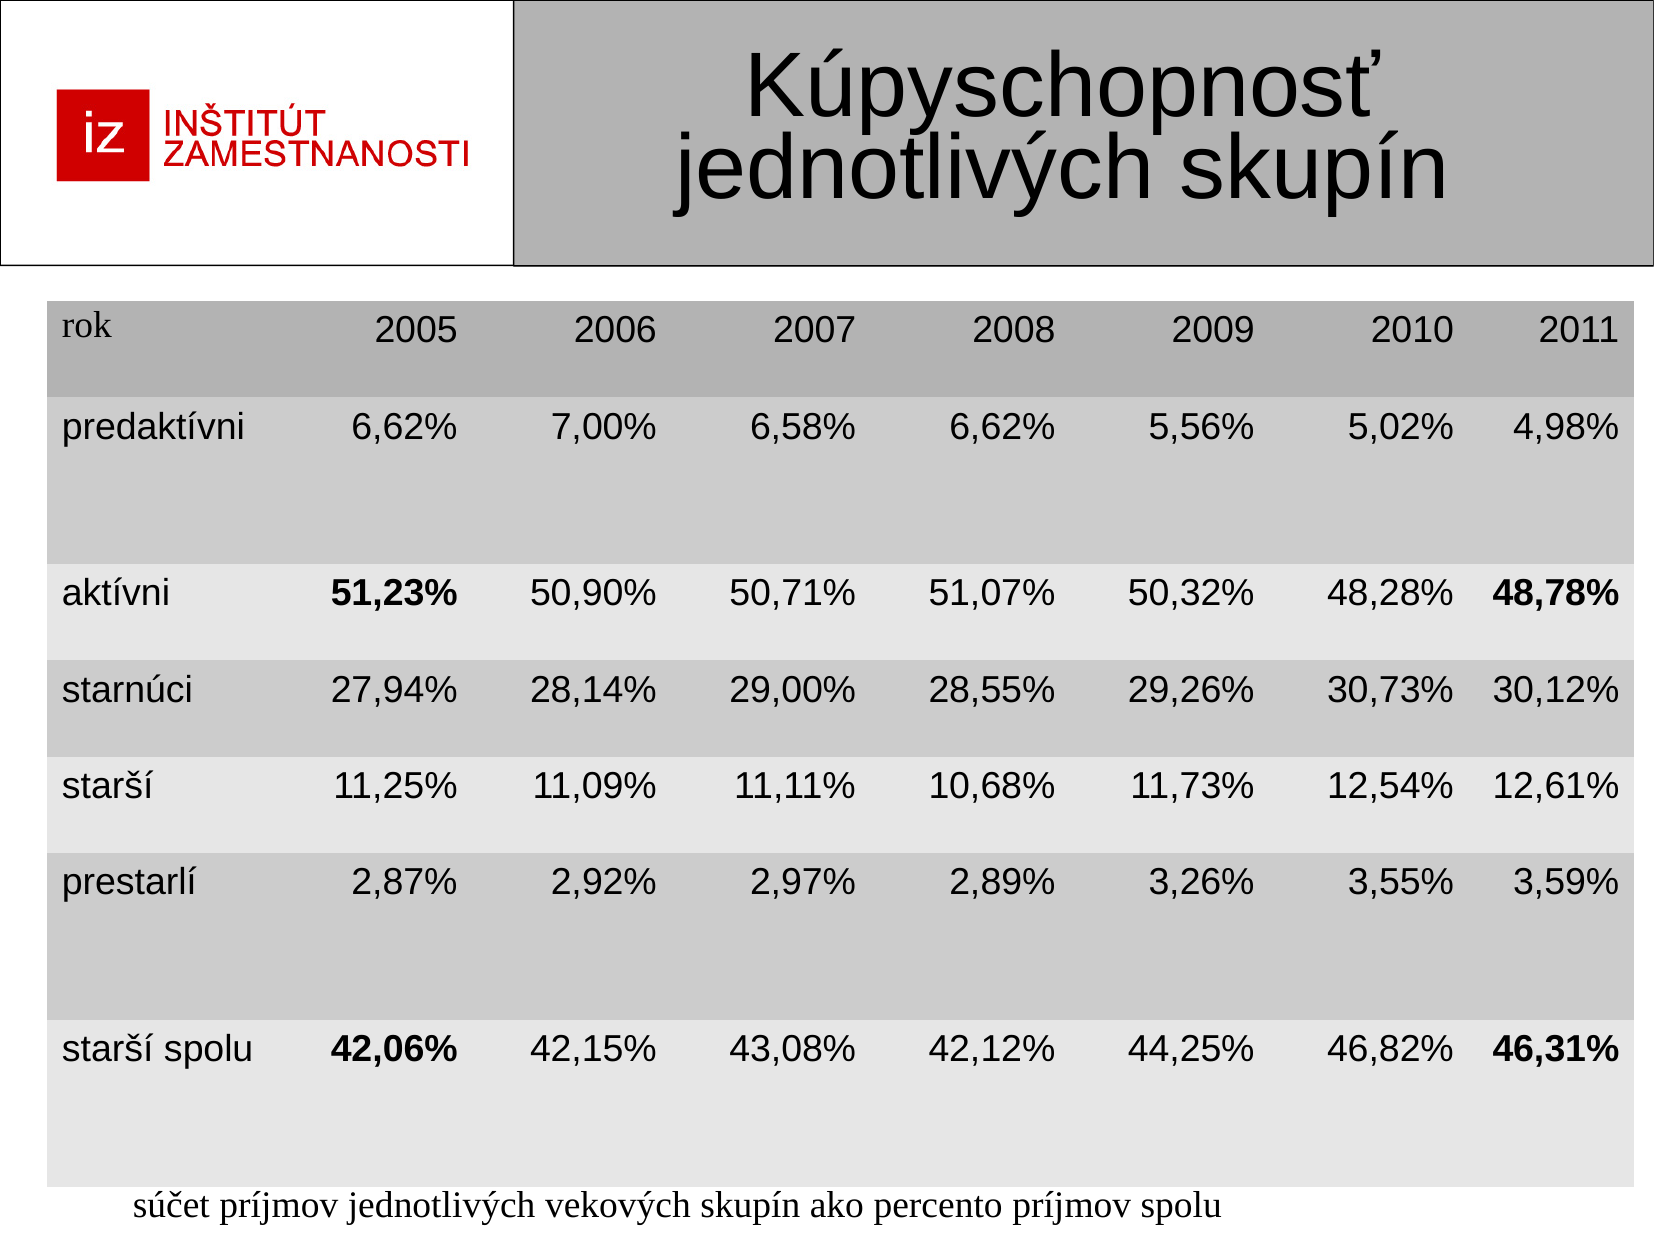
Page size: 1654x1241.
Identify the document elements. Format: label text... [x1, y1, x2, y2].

table_cell 51,23% [273, 564, 472, 660]
table_cell 28,14% [472, 660, 672, 757]
table_cell 12,54% [1269, 757, 1469, 853]
table_cell 46,82% [1269, 1020, 1469, 1187]
table_cell 42,06% [273, 1020, 472, 1181]
table_header 2007 [672, 301, 871, 397]
table_cell 27,94% [273, 660, 472, 757]
table_cell 50,71% [672, 564, 871, 660]
table_cell 2,87% [273, 853, 472, 1020]
table_cell 44,25% [1070, 1020, 1269, 1181]
table_cell prestarlí [47, 853, 273, 1020]
table_cell 11,25% [273, 757, 472, 853]
table_header rok [47, 301, 273, 397]
table_header 2005 [273, 301, 472, 397]
table_cell 43,08% [672, 1020, 871, 1181]
table_cell 7,00% [472, 397, 672, 564]
text_box súčet príjmov jednotlivých vekových skupín ako percento príjmov spolu [118, 1181, 1359, 1238]
table_cell 42,12% [871, 1020, 1070, 1181]
table_cell 48,78% [1469, 564, 1634, 660]
table_cell 2,92% [472, 853, 672, 1020]
table_cell 3,59% [1469, 853, 1634, 1020]
table_cell 5,02% [1269, 397, 1469, 564]
table_cell 5,56% [1070, 397, 1269, 564]
table_cell 10,68% [871, 757, 1070, 853]
table_cell aktívni [47, 564, 273, 660]
table_cell 6,62% [871, 397, 1070, 564]
table_cell 30,12% [1469, 660, 1634, 757]
table_cell 29,26% [1070, 660, 1269, 757]
picture [5, 8, 512, 257]
table_cell 11,11% [672, 757, 871, 853]
table_cell starší [47, 757, 273, 853]
table_cell 48,28% [1269, 564, 1469, 660]
table_cell starnúci [47, 660, 273, 757]
table_cell 11,09% [472, 757, 672, 853]
table_cell 11,73% [1070, 757, 1269, 853]
table_header 2008 [871, 301, 1070, 397]
table_cell 2,89% [871, 853, 1070, 1020]
table_cell 6,62% [273, 397, 472, 564]
title Kúpyschopnosť jednotlivých skupín [561, 29, 1565, 237]
table_header 2010 [1269, 301, 1469, 397]
table_cell 28,55% [871, 660, 1070, 757]
table_cell 46,31% [1469, 1020, 1634, 1187]
table_cell 42,15% [472, 1020, 672, 1181]
table_cell 50,90% [472, 564, 672, 660]
table_header 2006 [472, 301, 672, 397]
table_cell 51,07% [871, 564, 1070, 660]
table_cell 30,73% [1269, 660, 1469, 757]
table_cell 2,97% [672, 853, 871, 1020]
table_cell 6,58% [672, 397, 871, 564]
table_header 2011 [1469, 301, 1634, 397]
table_cell 12,61% [1469, 757, 1634, 853]
table_cell 4,98% [1469, 397, 1634, 564]
table_cell 29,00% [672, 660, 871, 757]
table_cell 3,26% [1070, 853, 1269, 1020]
table_cell starší spolu [47, 1020, 273, 1187]
table_cell 3,55% [1269, 853, 1469, 1020]
table_cell predaktívni [47, 397, 273, 564]
table_header 2009 [1070, 301, 1269, 397]
table_cell 50,32% [1070, 564, 1269, 660]
